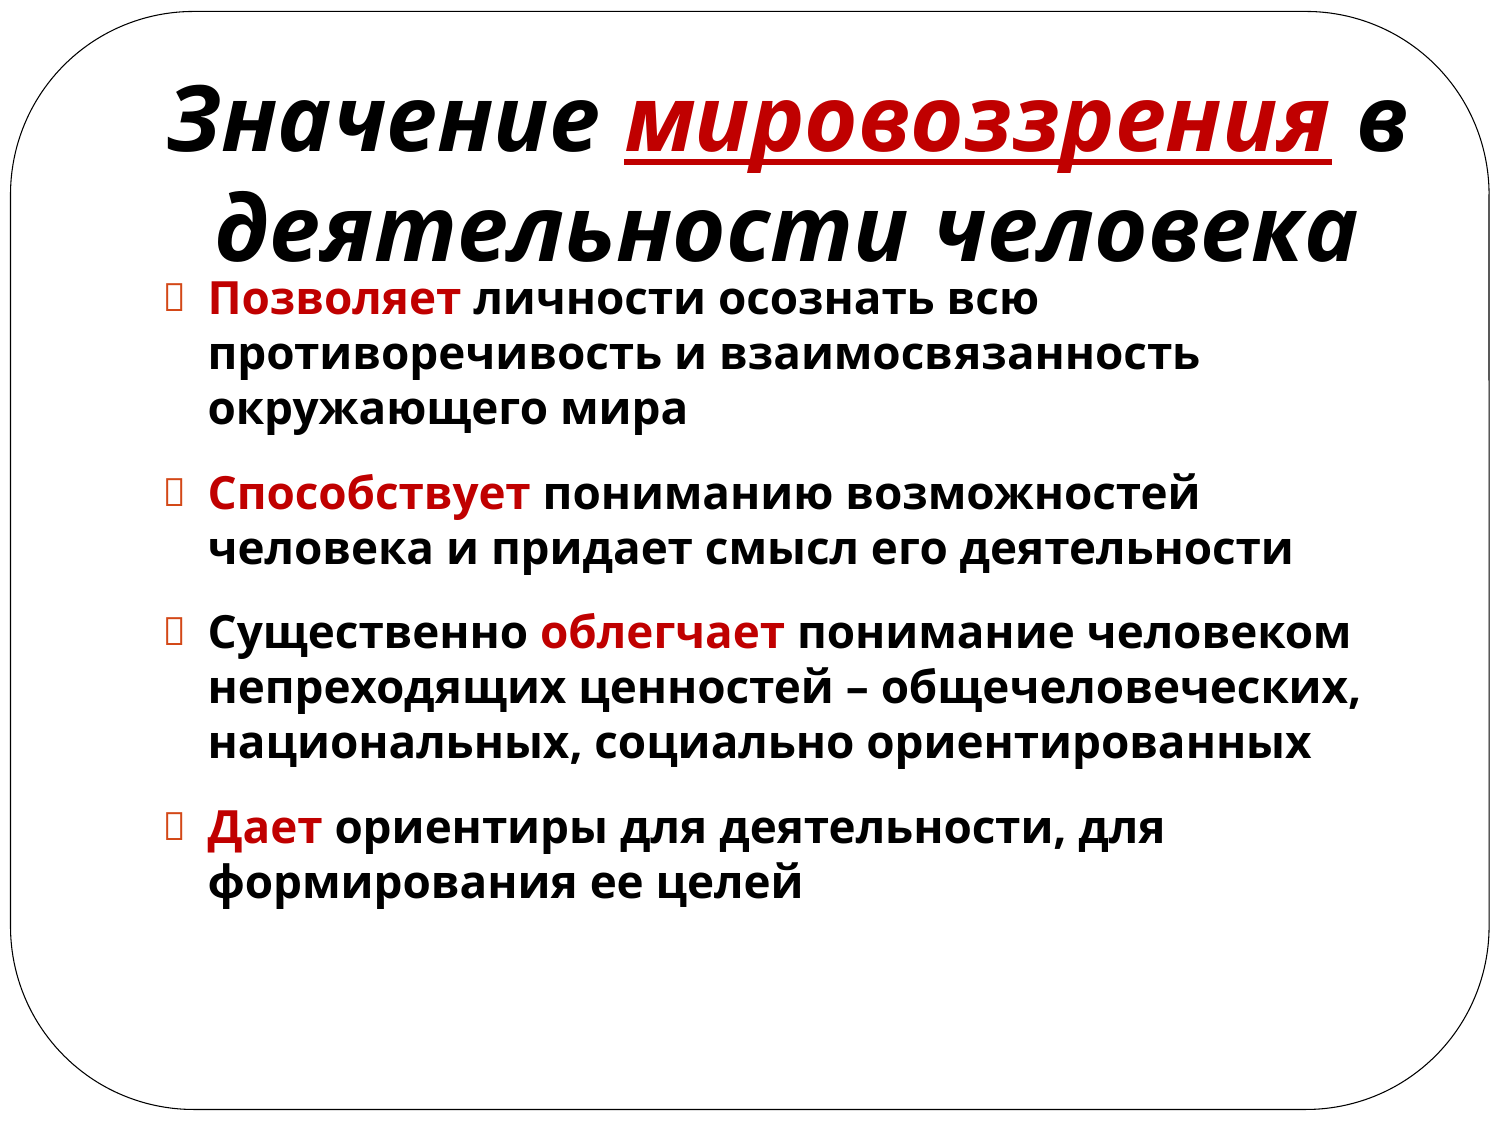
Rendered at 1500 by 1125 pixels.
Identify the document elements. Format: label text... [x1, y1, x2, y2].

list Позволяет личности осознать всю противоречивость и взаимосвязанность окружающего мира Способствует пониманию возможностей человека и придает смысл его деятельности Существенно облегчает понимание человеком непреходящих ценностей – общечеловеческих, национальных, социально ориентированных Дает ориентиры для деятельности, для формирования ее целей [147, 253, 1423, 1004]
title Значение мировоззрения в деятельности человека [150, 45, 1425, 233]
